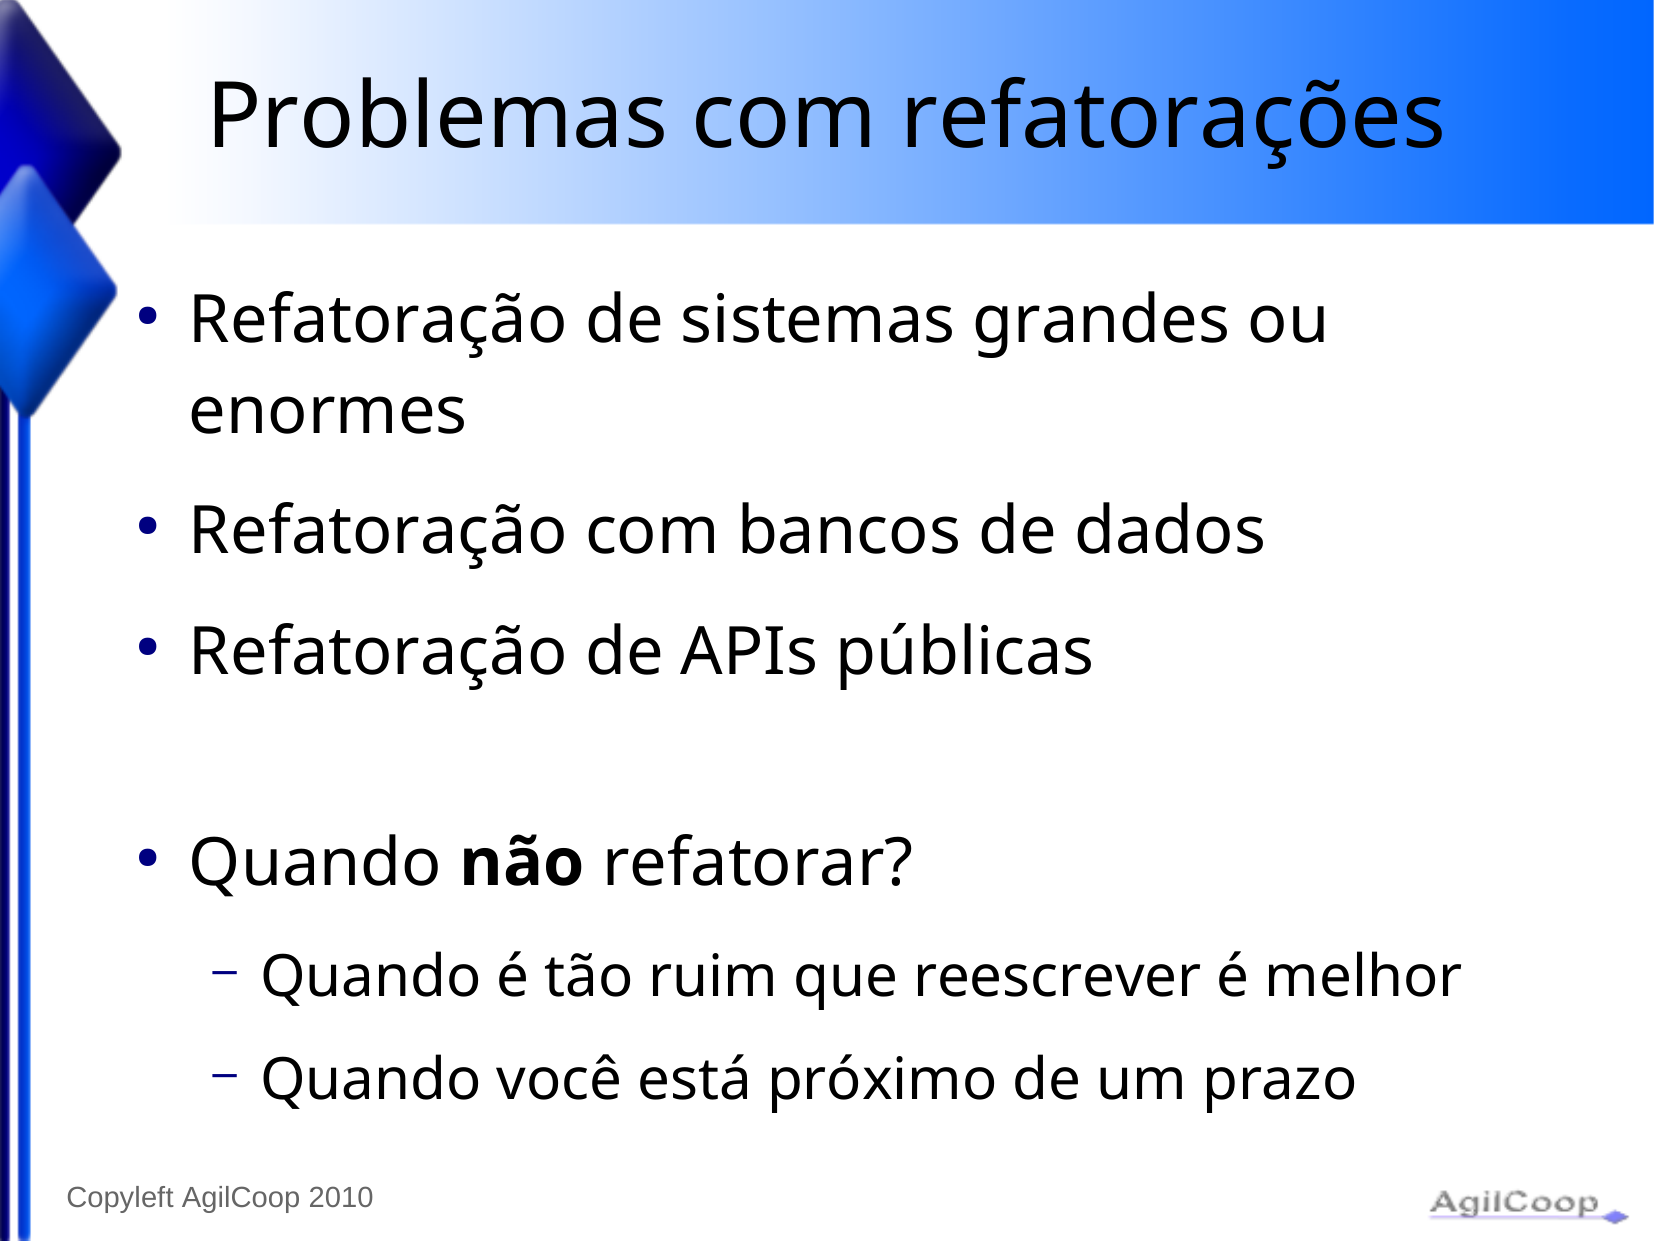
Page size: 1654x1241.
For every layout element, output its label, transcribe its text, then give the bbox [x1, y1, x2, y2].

list Refatoração de sistemas grandes ou enormes Refatoração com bancos de dados Refatoração de APIs públicas Quando não refatorar? Quando é tão ruim que reescrever é melhor Quando você está próximo de um prazo [118, 271, 1607, 1123]
title Problemas com refatorações [82, 8, 1571, 216]
picture [0, 0, 1654, 1241]
